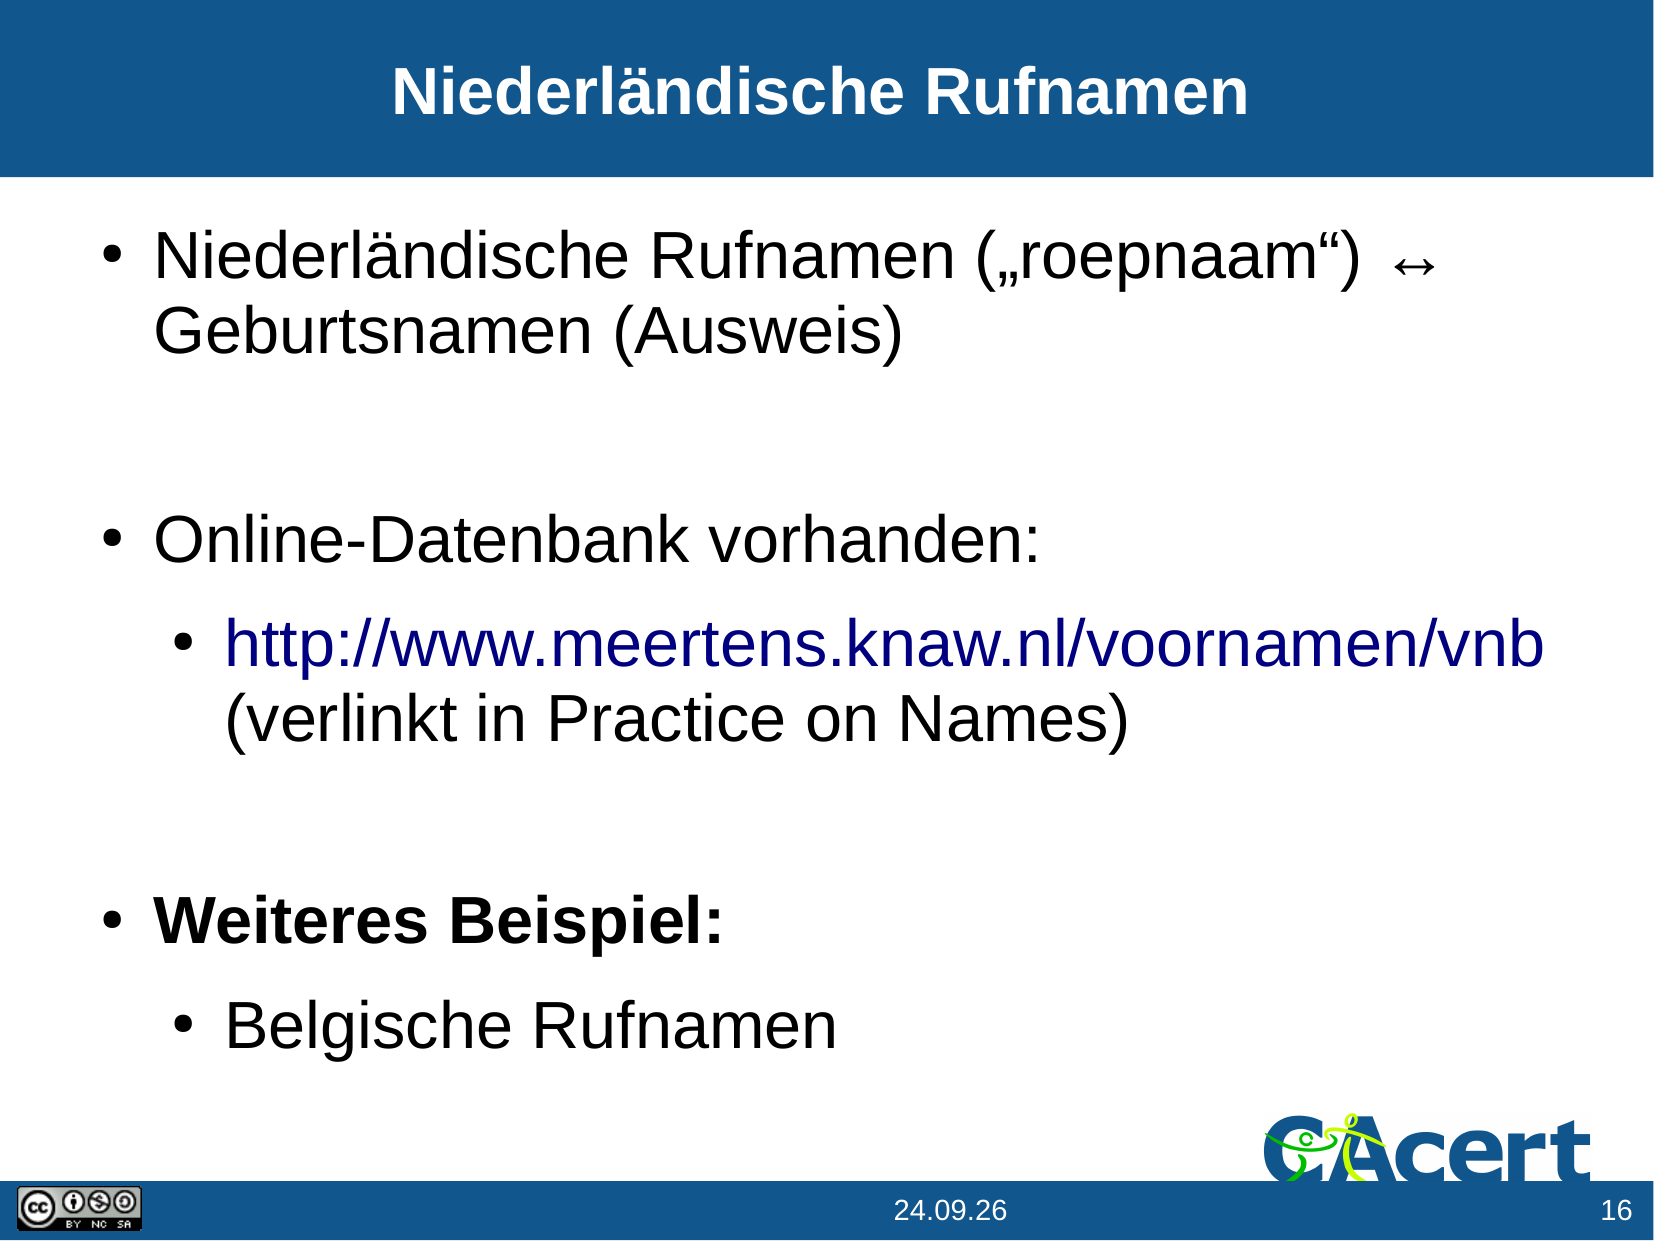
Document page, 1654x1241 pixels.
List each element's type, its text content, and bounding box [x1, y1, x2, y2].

picture [17, 1186, 142, 1231]
list Niederländische Rufnamen („roepnaam“) ↔ Geburtsnamen (Ausweis) Online-Datenbank vorhanden: http://www.meertens.knaw.nl/voornamen/vnb (verlinkt in Practice on Names) Weiteres Beispiel: Belgische Rufnamen [82, 218, 1571, 1091]
title Niederländische Rufnamen [76, 17, 1565, 166]
picture [1263, 1112, 1591, 1181]
